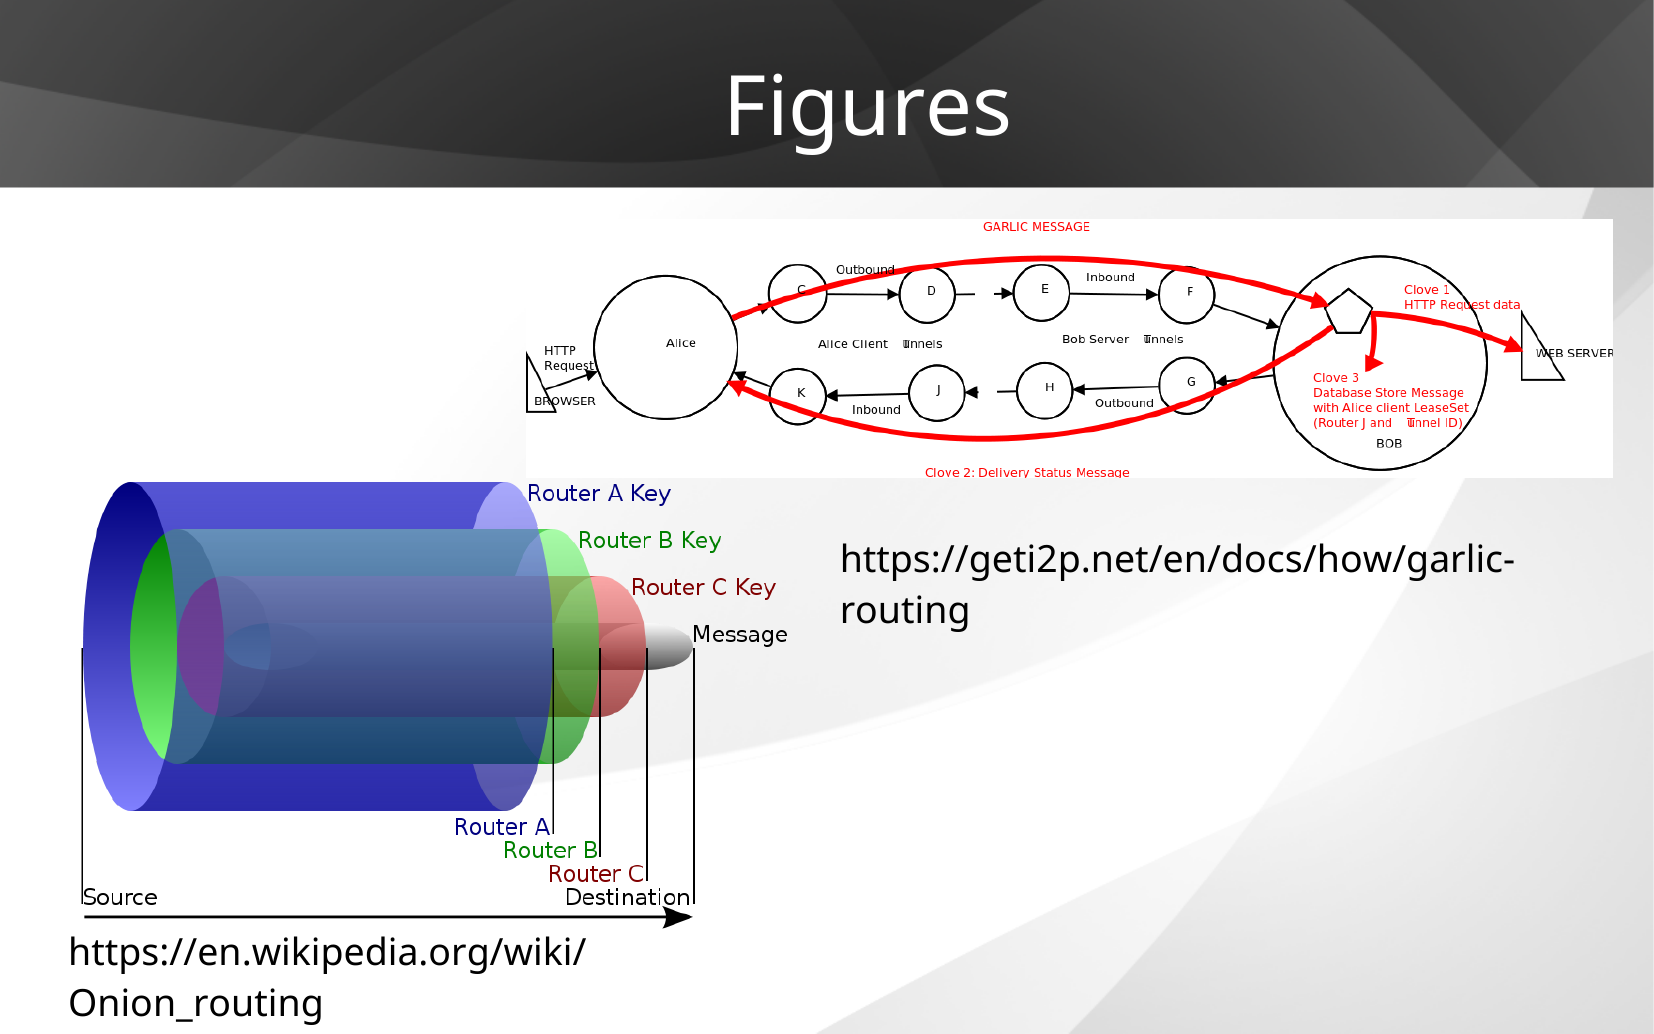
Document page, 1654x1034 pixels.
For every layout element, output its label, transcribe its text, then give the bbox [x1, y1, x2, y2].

text_box https://geti2p.net/en/docs/how/garlic-routing [825, 525, 1651, 639]
picture [0, 0, 1654, 1034]
title Figures [124, 0, 1613, 208]
text_box https://en.wikipedia.org/wiki/Onion_routing [53, 976, 826, 1033]
